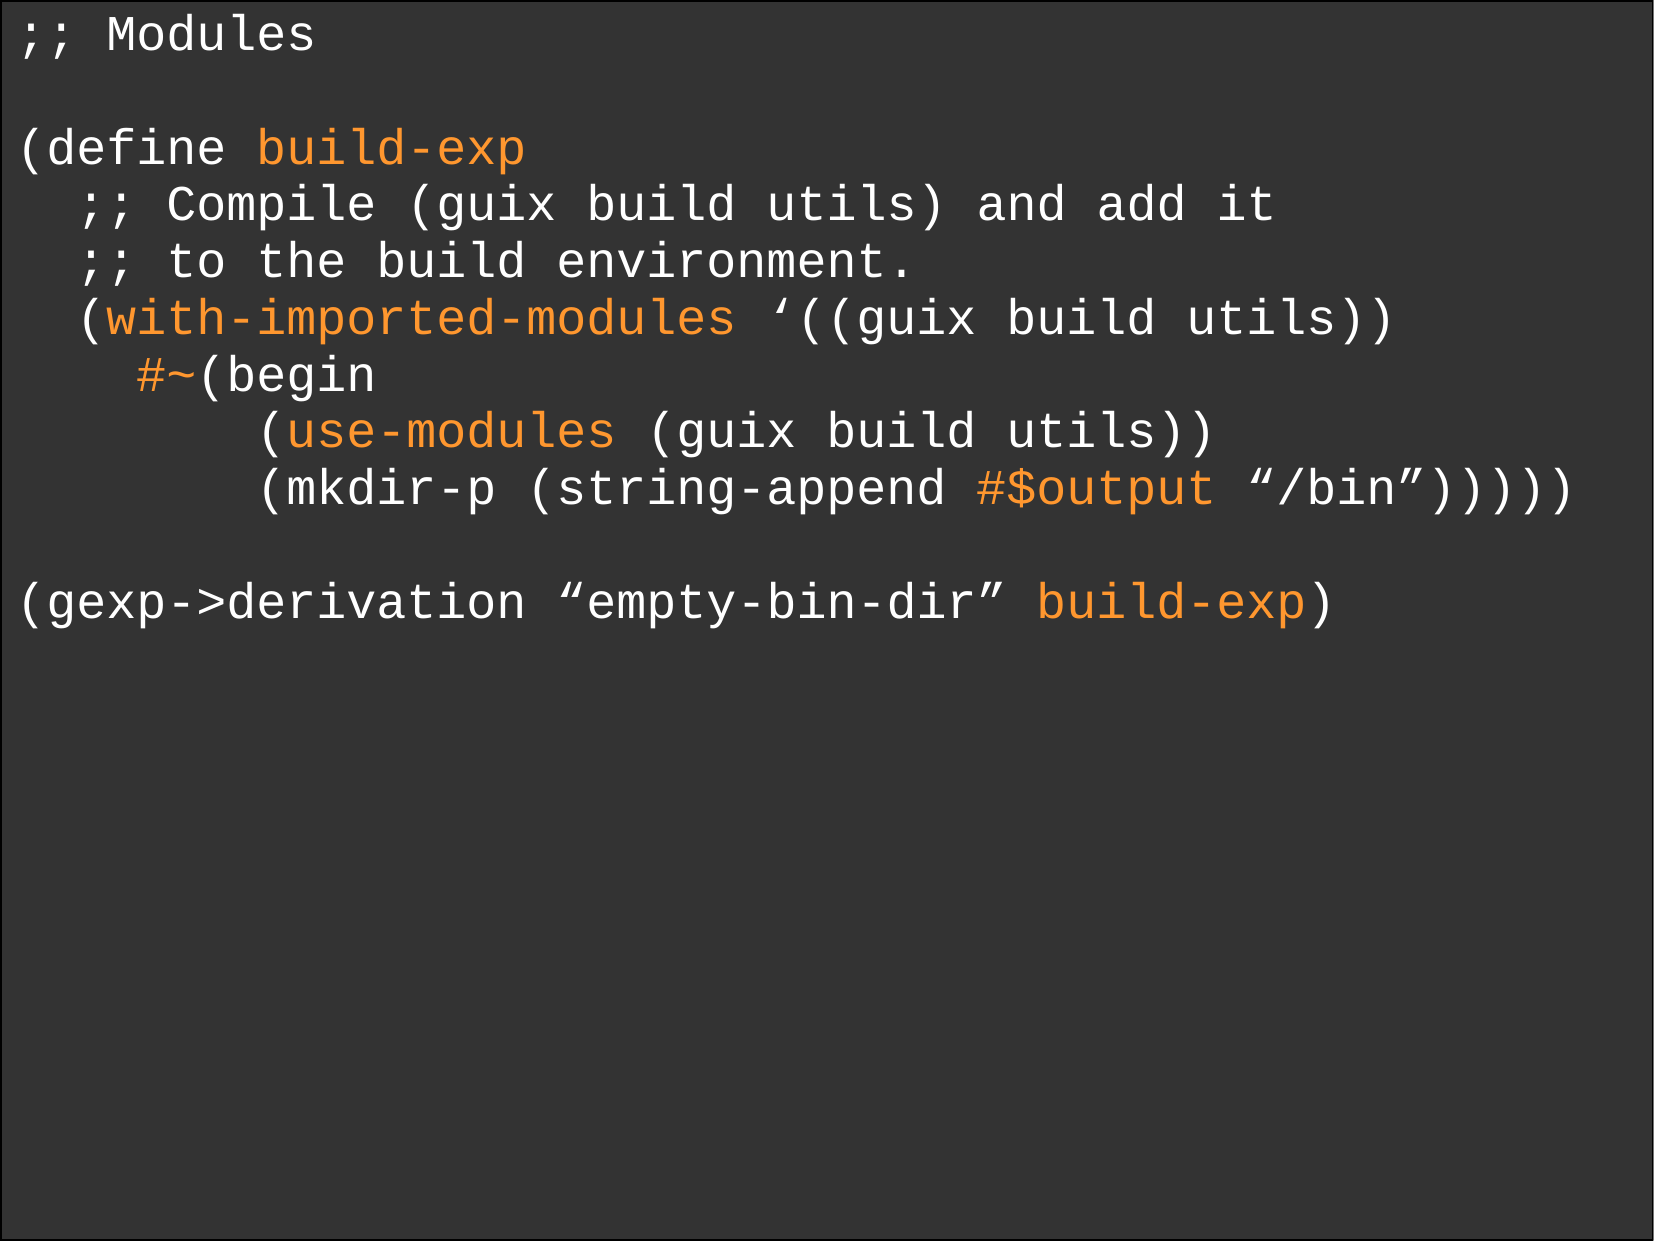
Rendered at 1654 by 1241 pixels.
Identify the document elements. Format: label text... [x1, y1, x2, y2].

text_box ;; Modules (define build-exp ;; Compile (guix build utils) and add it ;; to the build environment. (with-imported-modules ‘((guix build utils)) #~(begin (use-modules (guix build utils)) (mkdir-p (string-append #$output “/bin”))))) (gexp->derivation “empty-bin-dir” build-exp) [0, 0, 1654, 1241]
